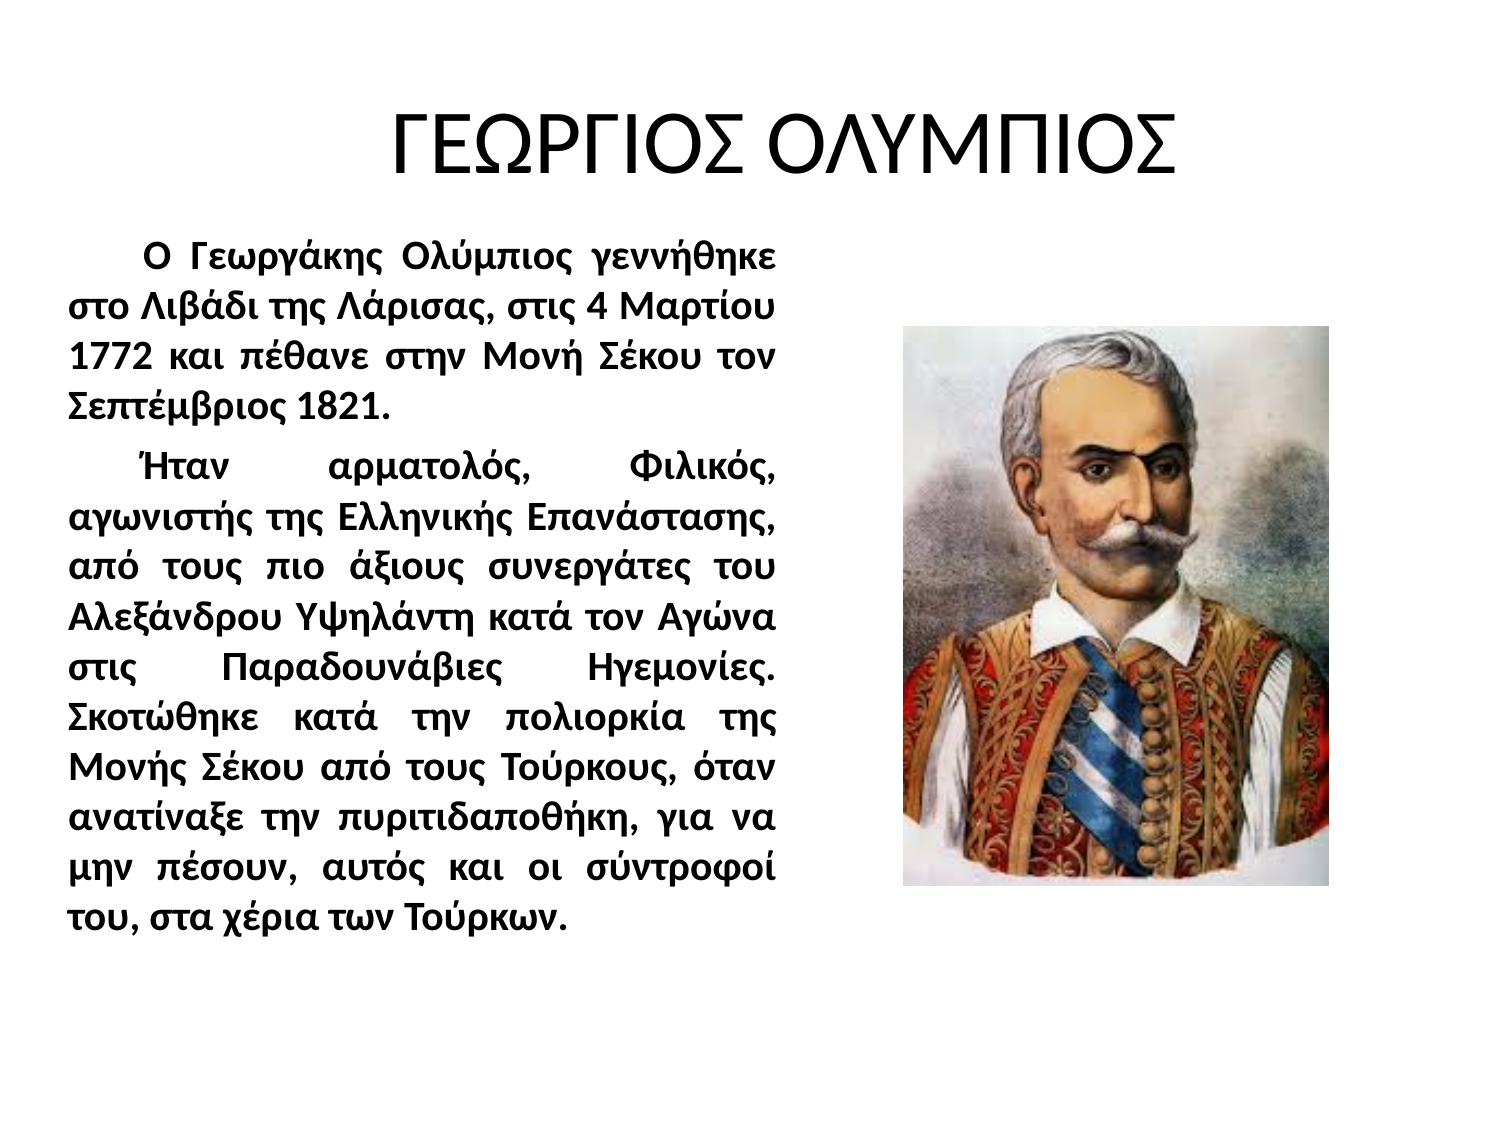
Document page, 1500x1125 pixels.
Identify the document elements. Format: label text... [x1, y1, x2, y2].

list O Γεωργάκης Ολύμπιος γεννήθηκε στο Λιβάδι της Λάρισας, στις 4 Μαρτίου 1772 και πέθανε στην Μονή Σέκου τον Σεπτέμβριος 1821. Ήταν αρματολός, Φιλικός, αγωνιστής της Ελληνικής Επανάστασης, από τους πιο άξιους συνεργάτες του Αλεξάνδρου Υψηλάντη κατά τον Αγώνα στις Παραδουνάβιες Ηγεμονίες. Σκοτώθηκε κατά την πολιορκία της Μονής Σέκου από τους Τούρκους, όταν ανατίναξε την πυριτιδαποθήκη, για να μην πέσουν, αυτός και οι σύντροφοί του, στα χέρια των Τούρκων. [53, 219, 798, 1059]
title ΓΕΩΡΓΙΟΣ ΟΛΥΜΠΙΟΣ [147, 42, 1423, 231]
picture [903, 326, 1329, 886]
